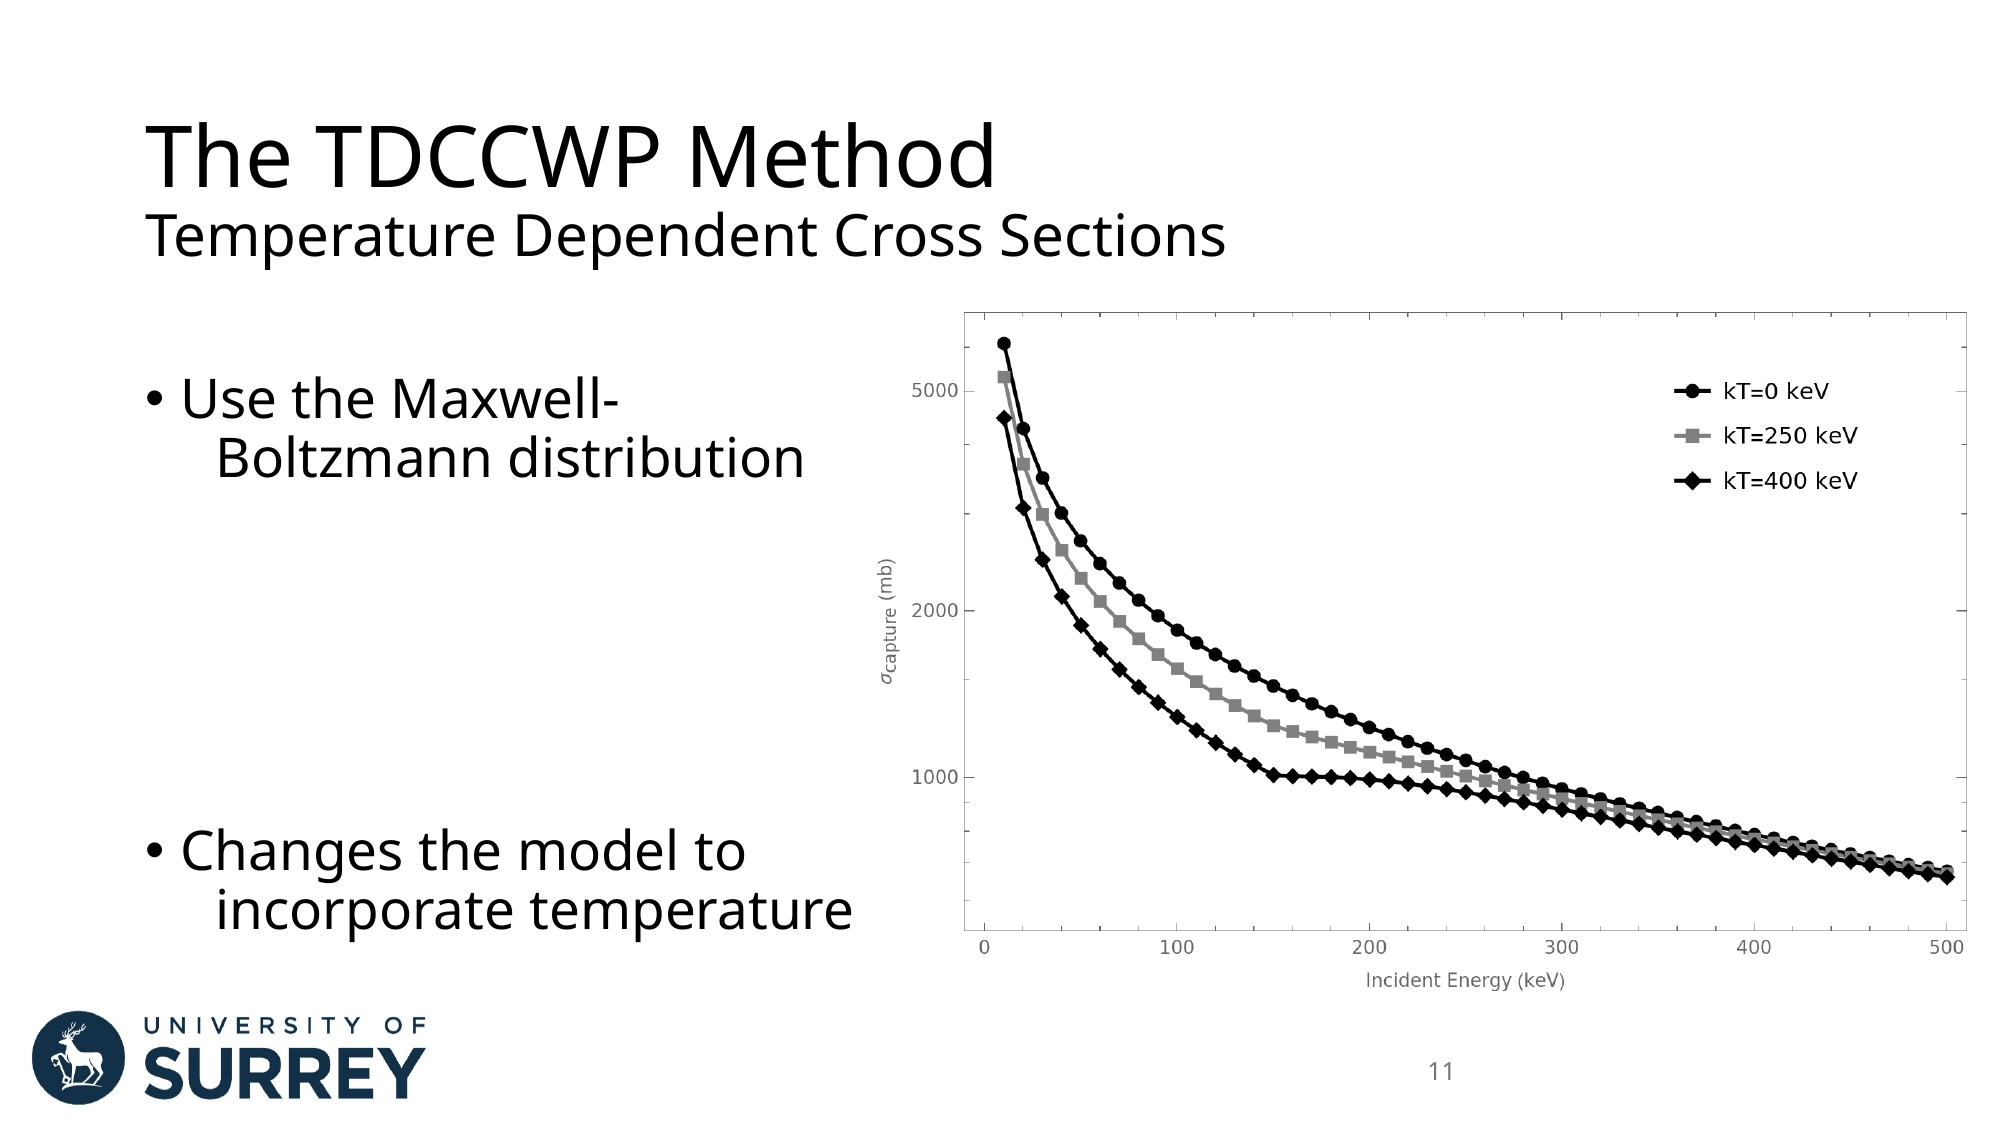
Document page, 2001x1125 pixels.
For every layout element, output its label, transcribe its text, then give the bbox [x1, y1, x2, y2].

picture [874, 311, 1974, 993]
title The TDCCWP Method Temperature Dependent Cross Sections [130, 63, 1782, 277]
text_box [1412, 1042, 1863, 1103]
picture [0, 993, 461, 1125]
list Use the Maxwell-Boltzmann distribution Changes the model to incorporate temperature [130, 338, 874, 975]
